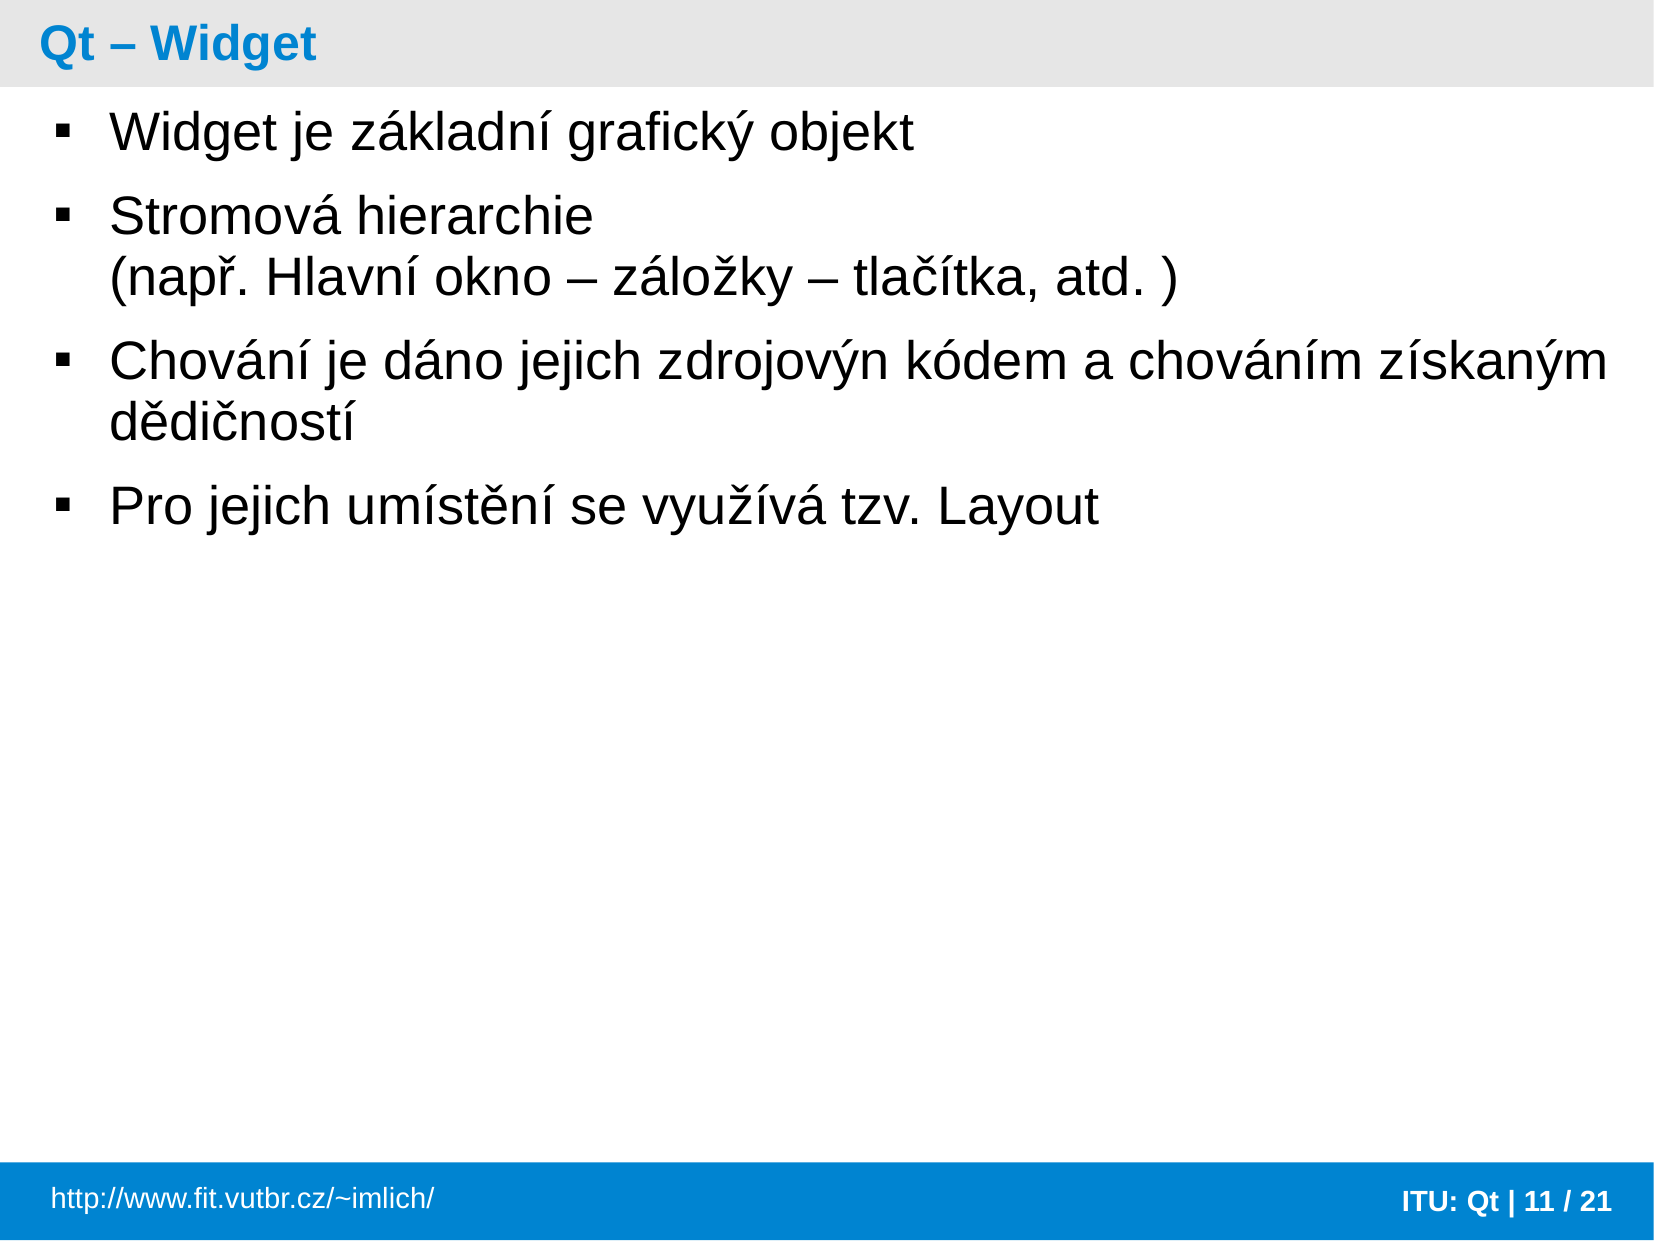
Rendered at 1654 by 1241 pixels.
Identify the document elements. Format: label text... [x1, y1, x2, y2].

list Widget je základní grafický objekt Stromová hierarchie (např. Hlavní okno – záložky – tlačítka, atd. ) Chování je dáno jejich zdrojovýn kódem a chováním získaným dědičností Pro jejich umístění se využívá tzv. Layout [38, 101, 1616, 1126]
title Qt – Widget [39, 5, 1615, 81]
